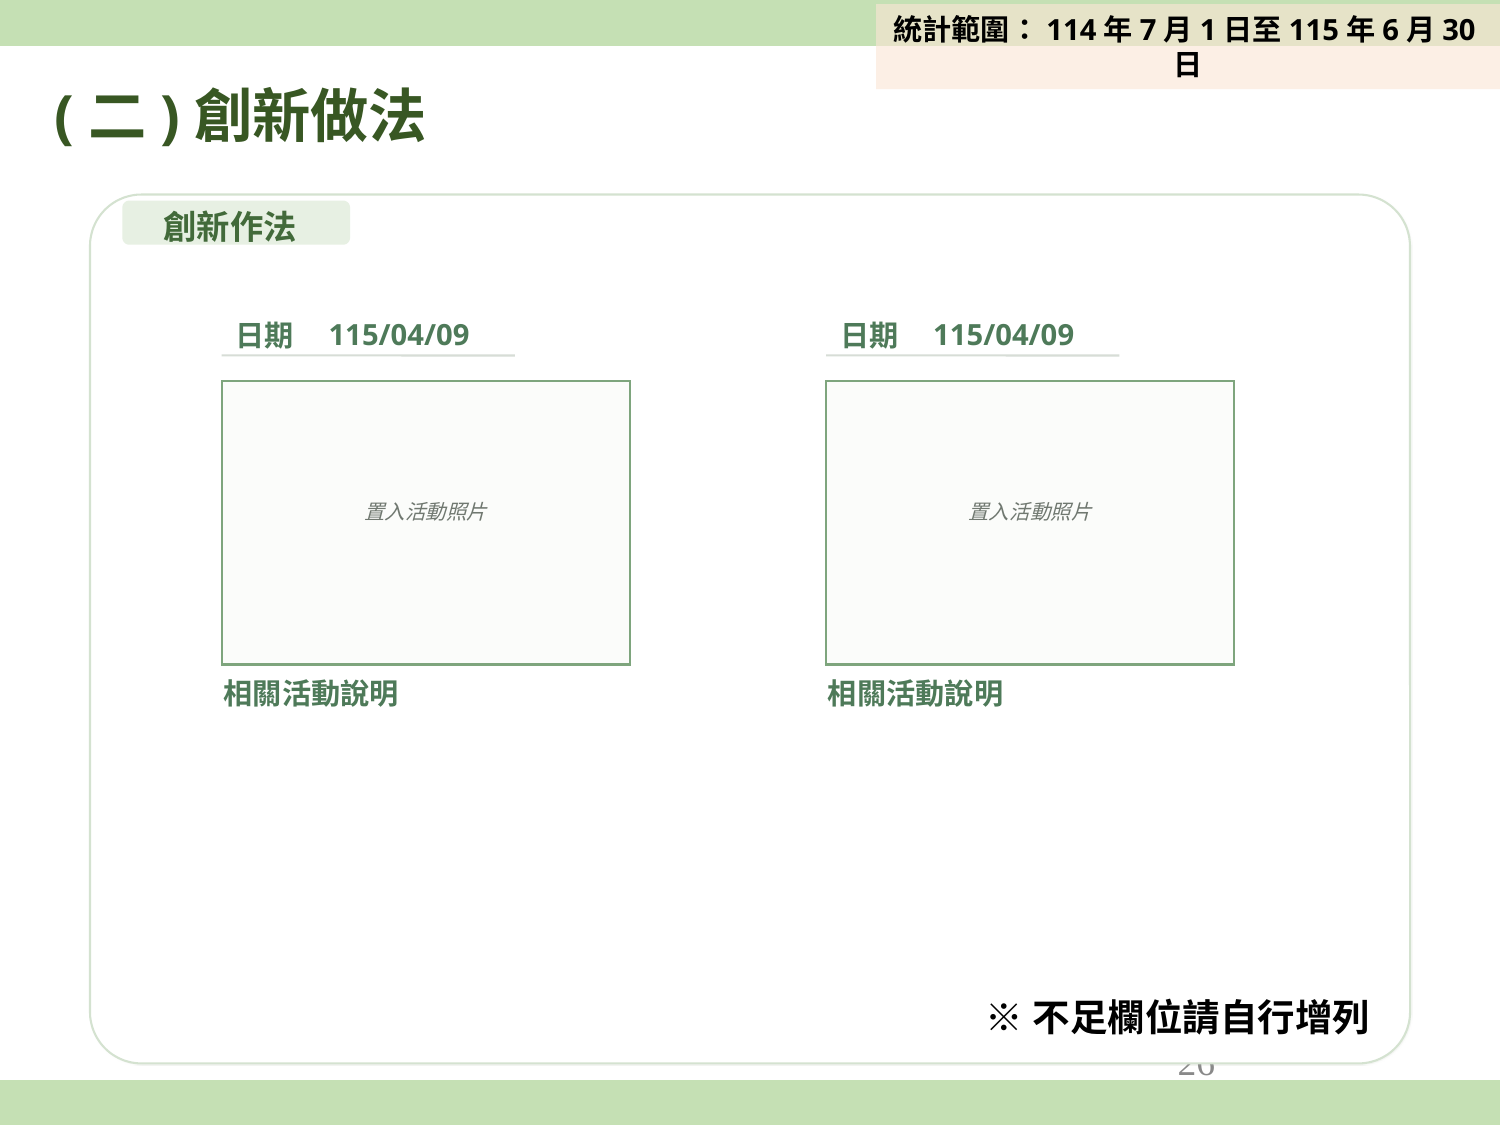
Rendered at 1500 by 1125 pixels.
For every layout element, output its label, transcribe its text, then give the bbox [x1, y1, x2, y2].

text_box 相關活動說明 [205, 672, 417, 714]
text_box 115/04/09 [329, 312, 507, 355]
text_box 置入活動照片 [302, 499, 549, 523]
text_box 115/04/09 [933, 312, 1111, 355]
text_box 置入活動照片 [907, 499, 1153, 523]
text_box 日期 [840, 313, 927, 354]
text_box 日期 [235, 313, 322, 354]
text_box (二)創新做法 [39, 71, 442, 156]
text_box 創新作法 [117, 207, 343, 237]
text_box 相關活動說明 [810, 672, 1022, 714]
text_box [90, 194, 1500, 1091]
text_box ※不足欄位請自行增列 [926, 990, 1411, 1048]
